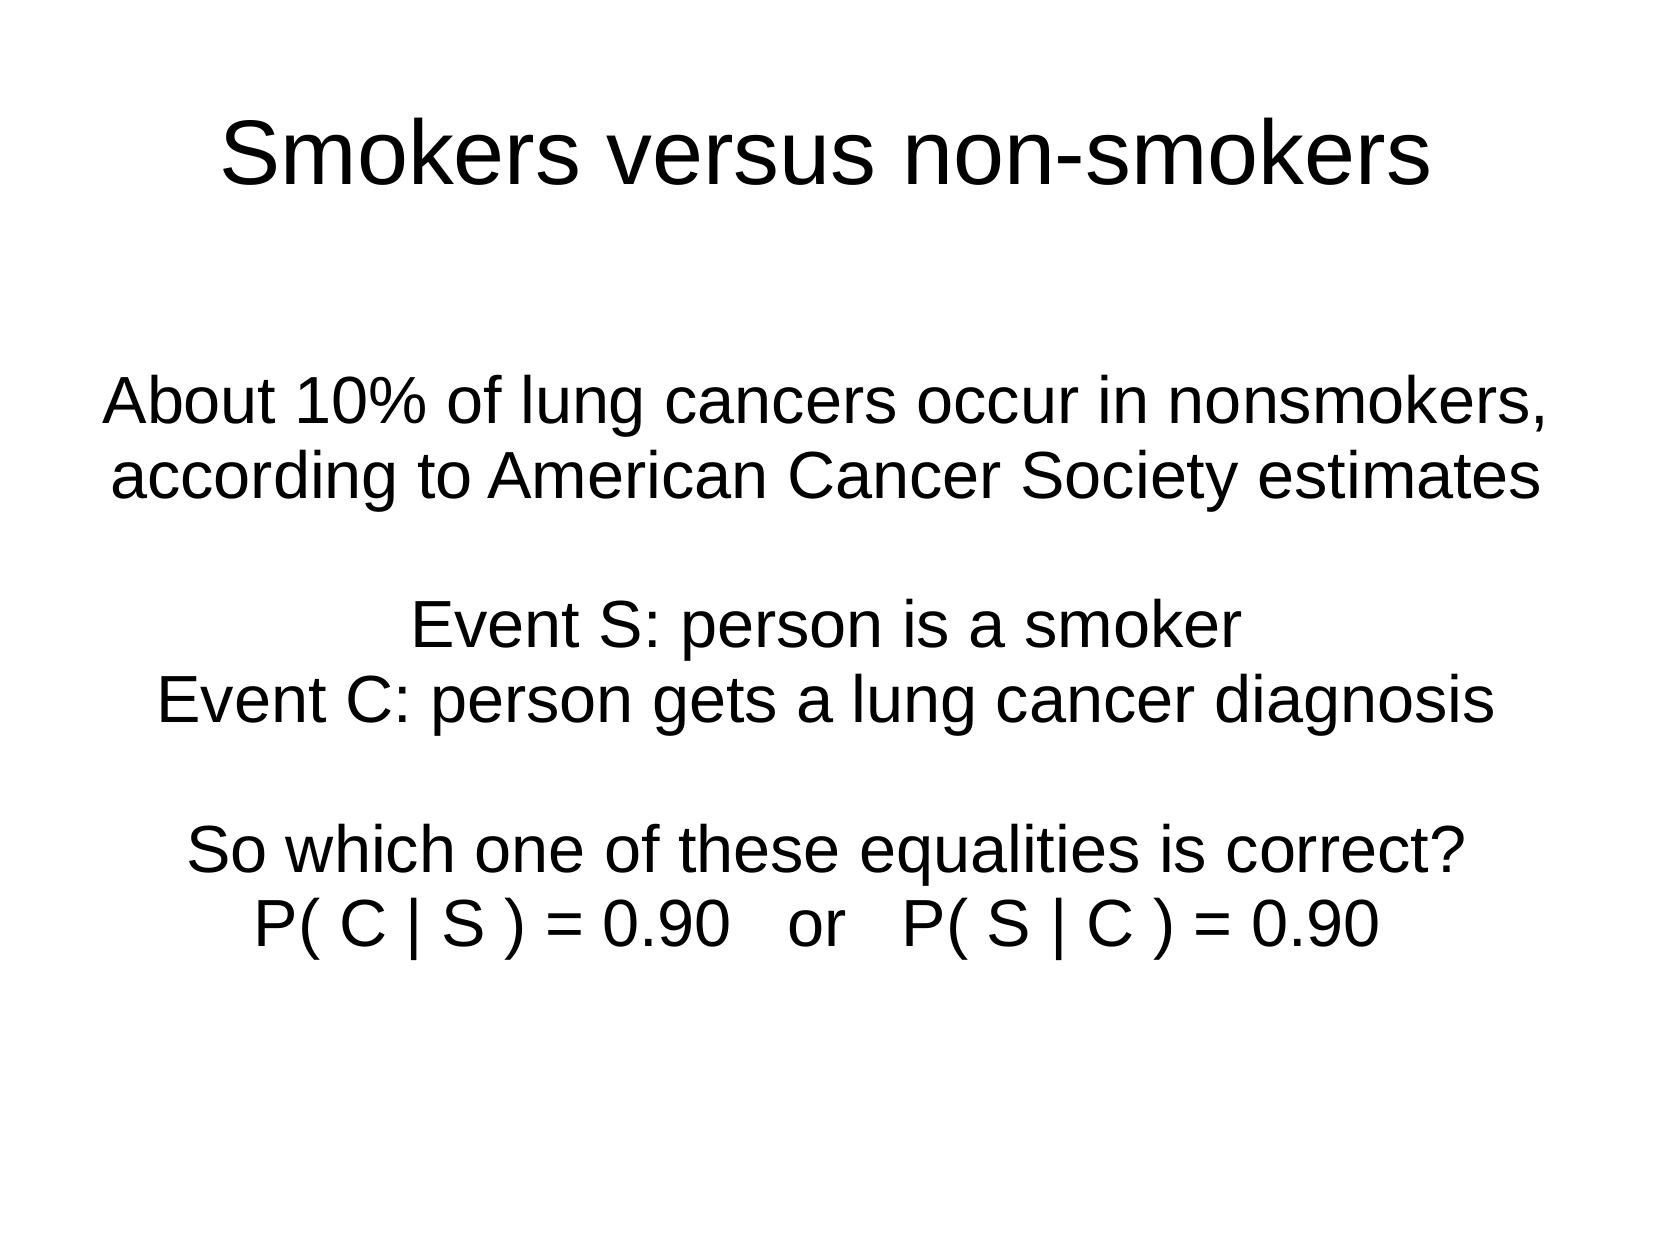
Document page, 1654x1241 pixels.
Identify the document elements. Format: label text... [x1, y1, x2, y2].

title Smokers versus non-smokers [82, 56, 1571, 250]
subtitle About 10% of lung cancers occur in nonsmokers, according to American Cancer Society estimates Event S: person is a smoker Event C: person gets a lung cancer diagnosis So which one of these equalities is correct? P( C | S ) = 0.90 or P( S | C ) = 0.90 [82, 297, 1571, 1102]
